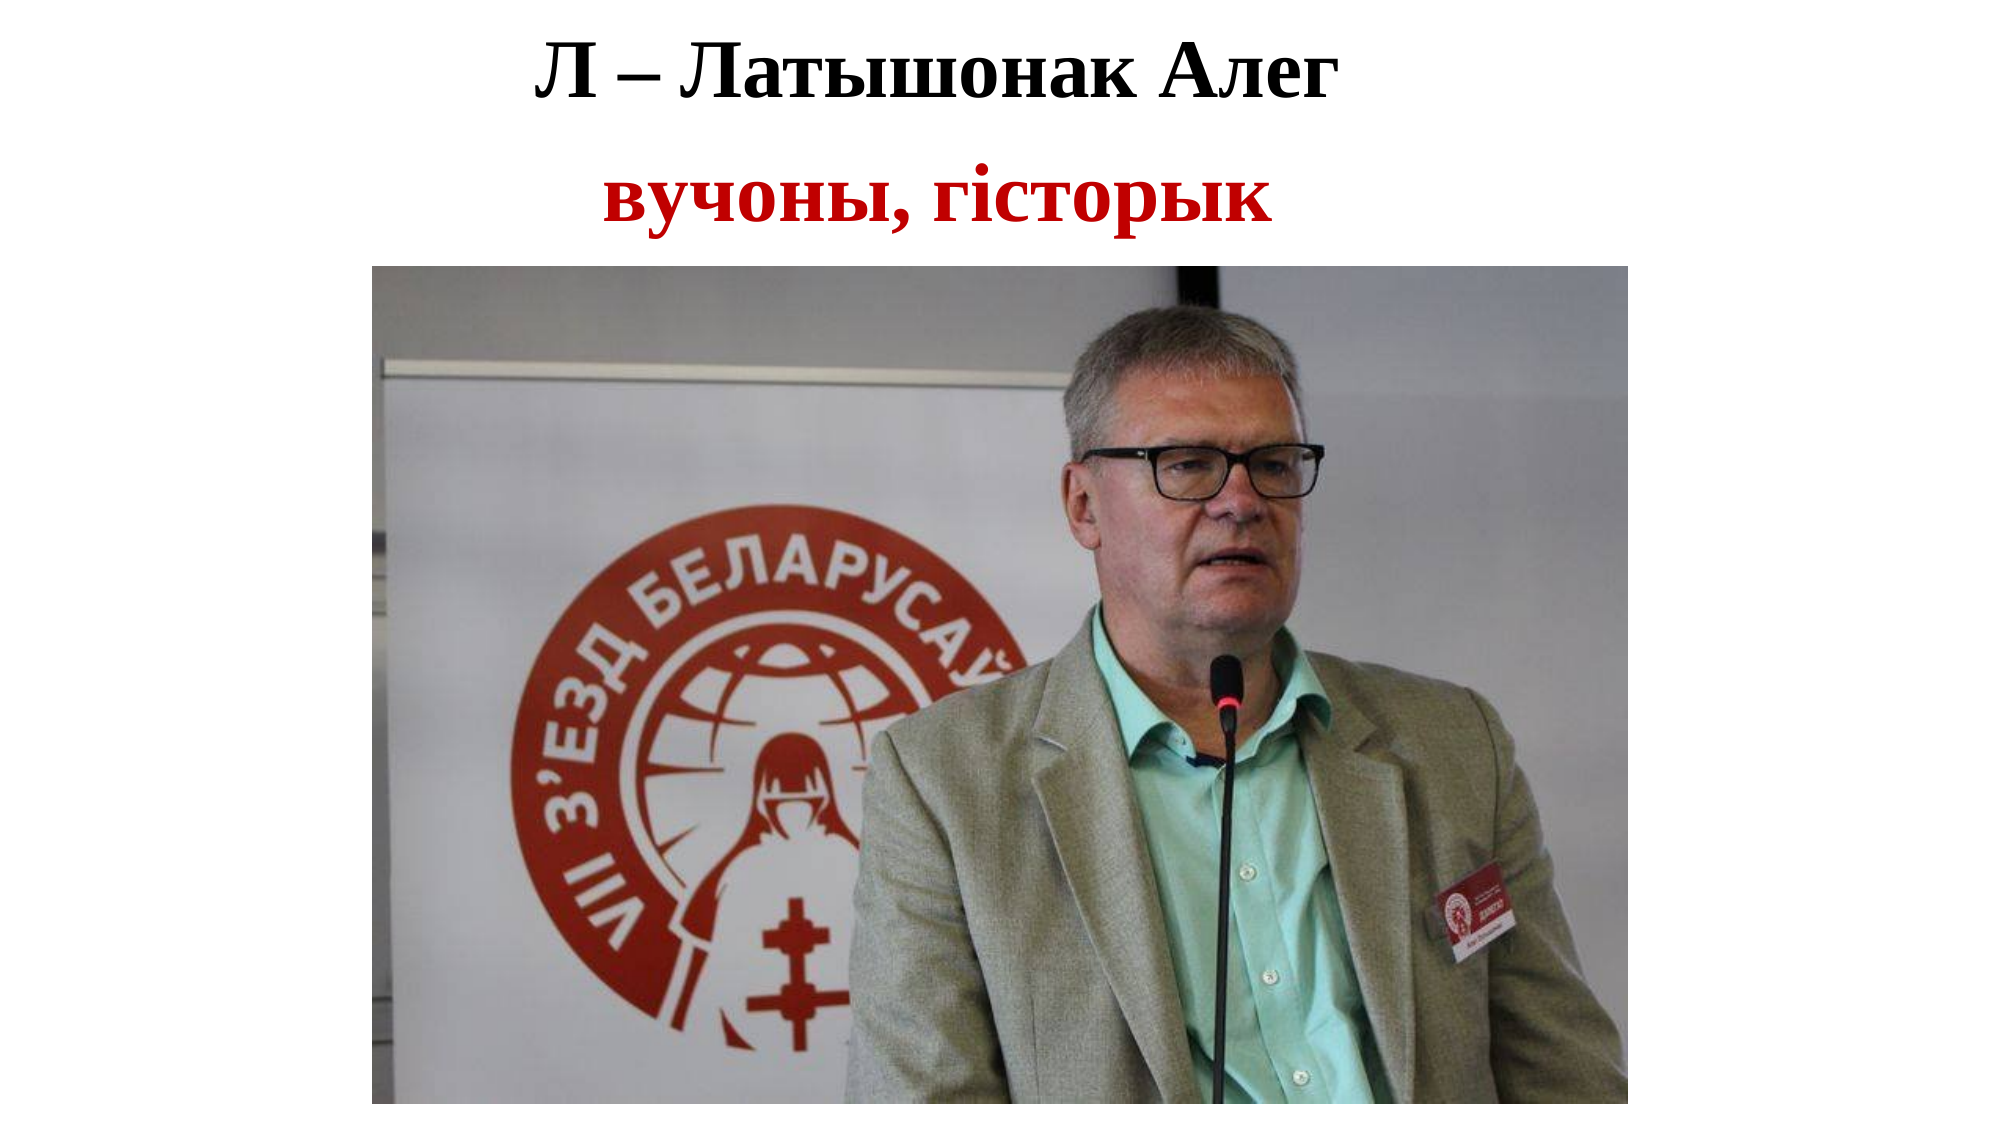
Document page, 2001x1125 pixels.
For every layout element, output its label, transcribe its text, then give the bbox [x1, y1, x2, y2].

picture [372, 266, 1628, 1104]
text_box Л – Латышонак Алег вучоны, гісторык [521, 0, 1355, 246]
